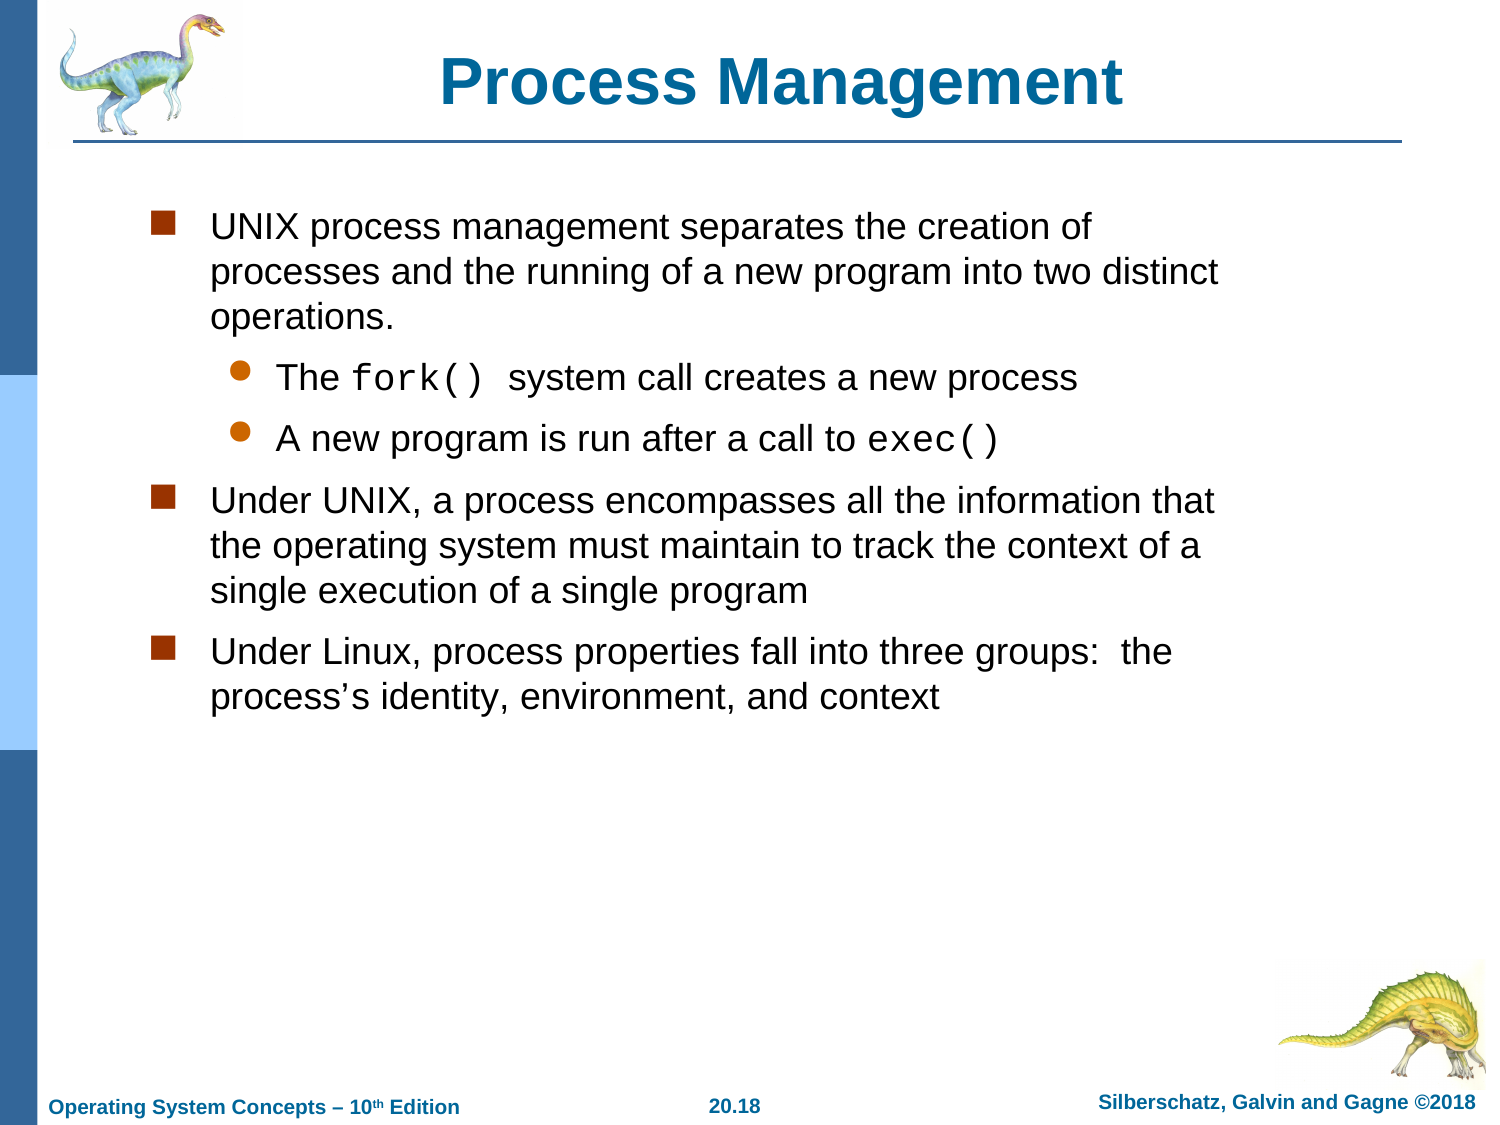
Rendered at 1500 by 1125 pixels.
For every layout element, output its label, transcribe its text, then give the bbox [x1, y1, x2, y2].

picture [1275, 959, 1486, 1090]
list UNIX process management separates the creation of processes and the running of a new program into two distinct operations. The fork() system call creates a new process A new program is run after a call to exec() Under UNIX, a process encompasses all the information that the operating system must maintain to track the context of a single execution of a single program Under Linux, process properties fall into three groups: the process’s identity, environment, and context [138, 194, 1250, 930]
picture [46, 0, 243, 149]
picture [1415, 1094, 1423, 1099]
title Process Management [138, 31, 1426, 126]
